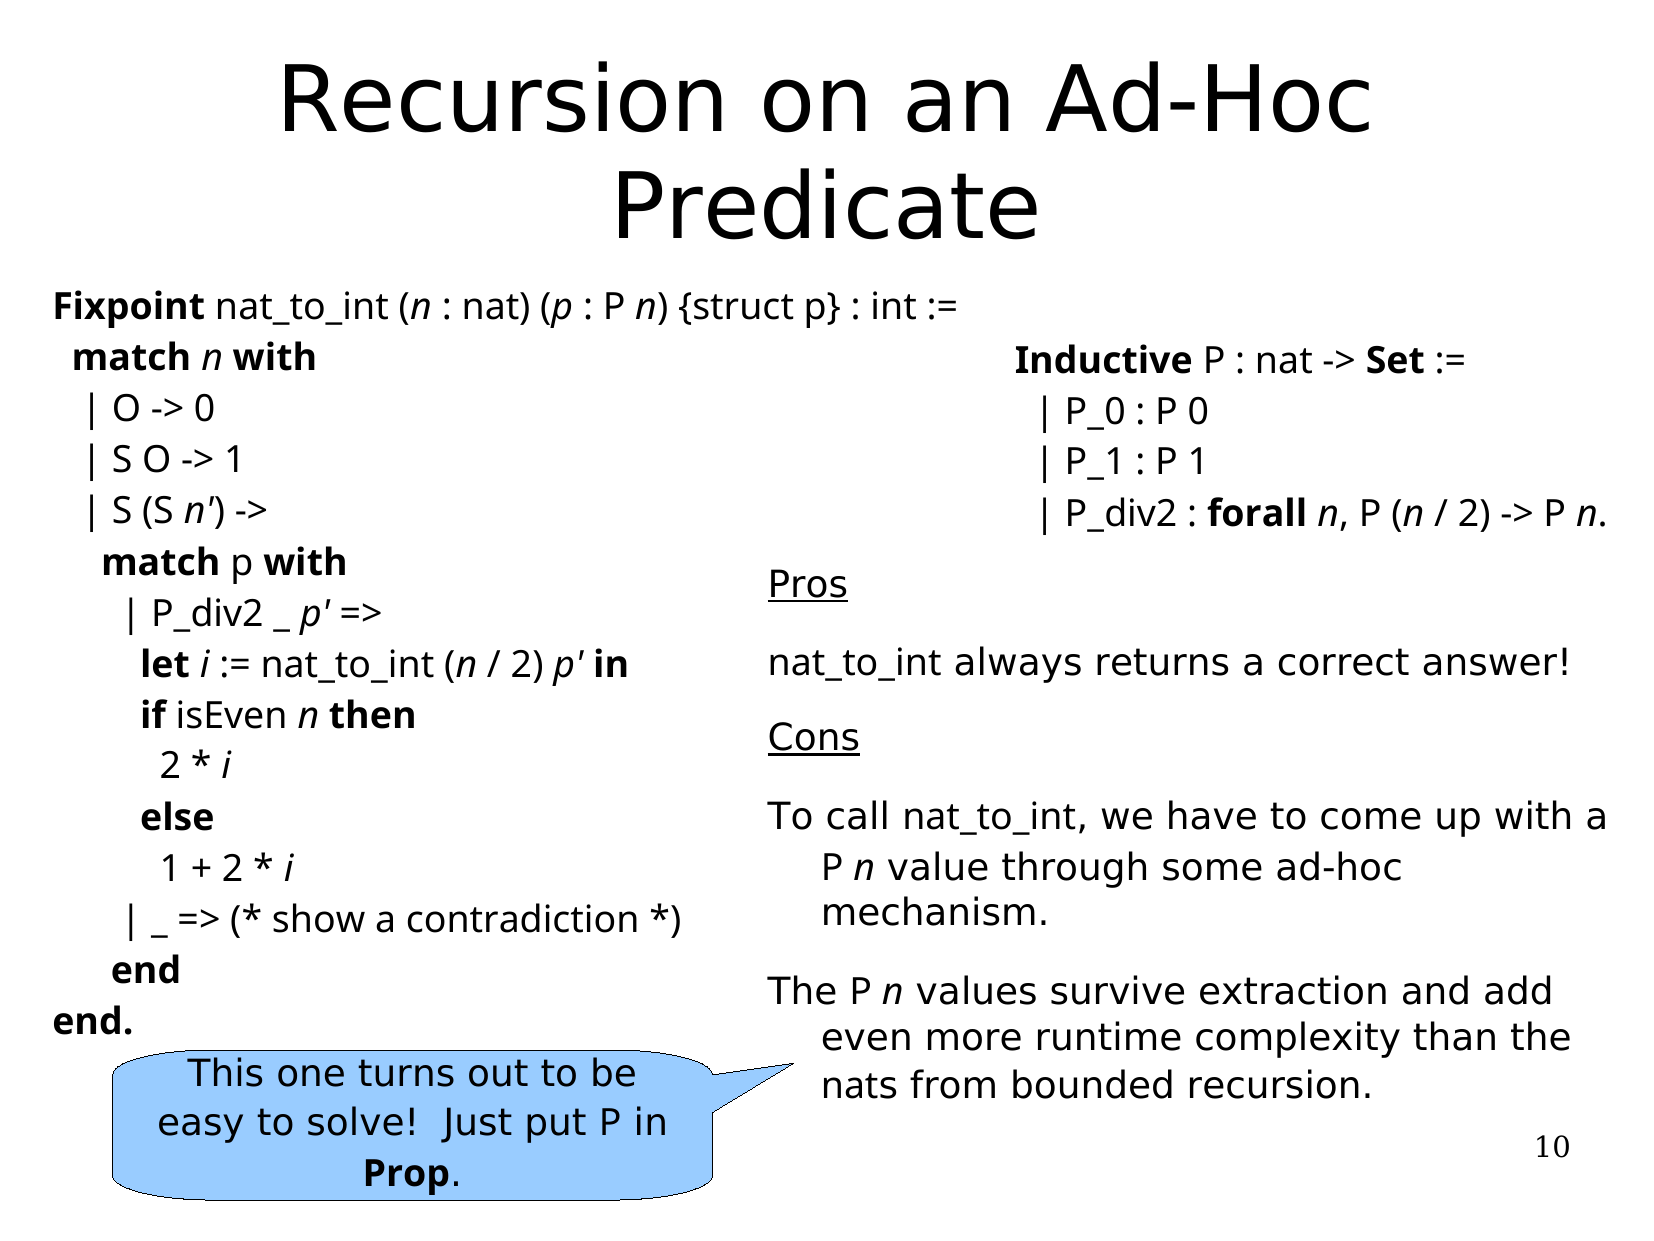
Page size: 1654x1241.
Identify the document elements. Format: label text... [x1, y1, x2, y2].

text_box Fixpoint nat_to_int (n : nat) (p : P n) {struct p} : int := match n with | O -> 0 | S O -> 1 | S (S n') -> match p with | P_div2 _ p' => let i := nat_to_int (n / 2) p' in if isEven n then 2 * i else 1 + 2 * i | _ => (* show a contradiction *) end end. [37, 272, 1013, 1052]
text_box [821, 324, 1484, 398]
list Pros nat_to_int always returns a correct answer! Cons To call nat_to_int, we have to come up with a P n value through some ad-hoc mechanism. The P n values survive extraction and add even more runtime complexity than the nats from bounded recursion. [750, 562, 1613, 1145]
text_box [888, 436, 1583, 510]
text_box This one turns out to be easy to solve! Just put P in Prop. [112, 1050, 794, 1201]
title Recursion on an Ad-Hoc Predicate [82, 45, 1571, 261]
text_box Inductive P : nat -> Set := | P_0 : P 0 | P_1 : P 1 | P_div2 : forall n, P (n / 2) -> P n. [1000, 325, 1654, 543]
